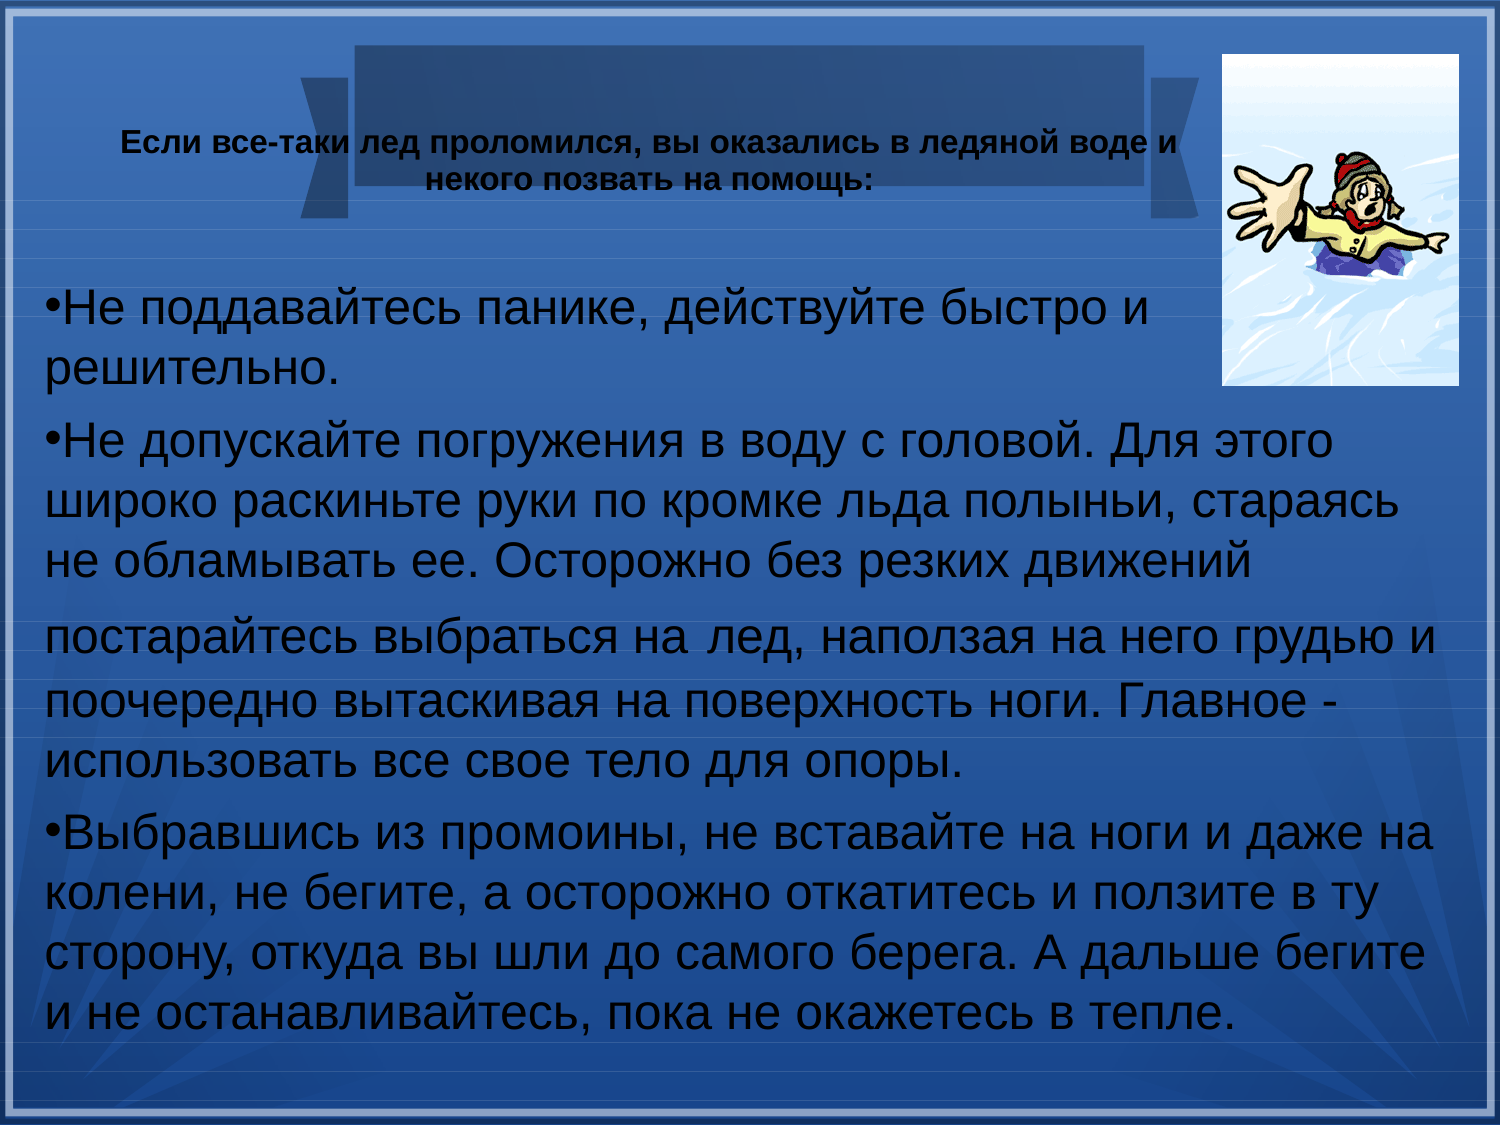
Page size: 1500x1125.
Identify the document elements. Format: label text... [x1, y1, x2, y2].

title Если все-таки лед проломился, вы оказались в ледяной воде и некого позвать на помощь: [53, 78, 1222, 244]
subtitle Не поддавайтесь панике, действуйте быстро и решительно. Не допускайте погружения в воду с головой. Для этого широко раскиньте руки по кромке льда полыньи, стараясь не обламывать ее. Осторожно без резких движений постарайтесь выбраться на лед, наползая на него грудью и поочередно вытаскивая на поверхность ноги. Главное -использовать все свое тело для опоры. Выбравшись из промоины, не вставайте на ноги и даже на колени, не бегите, а осторожно откатитесь и ползите в ту сторону, откуда вы шли до самого берега. А дальше бегите и не останавливайтесь, пока не окажетесь в тепле. [29, 267, 1471, 1083]
picture [1222, 54, 1459, 386]
